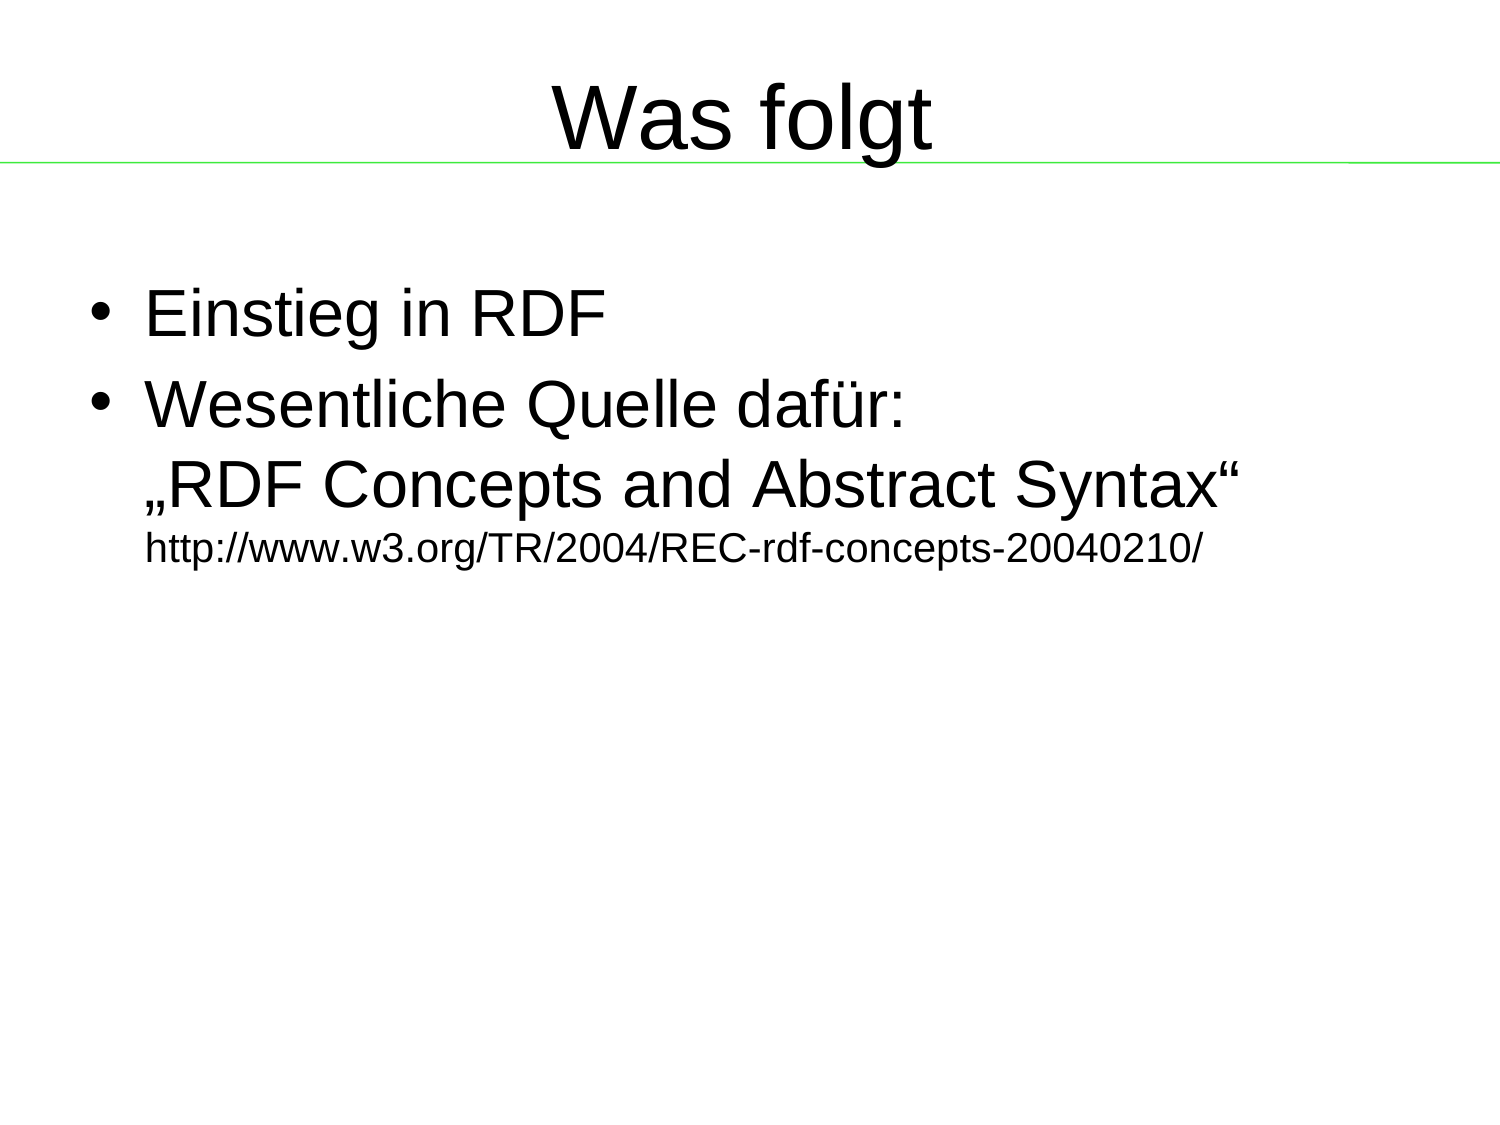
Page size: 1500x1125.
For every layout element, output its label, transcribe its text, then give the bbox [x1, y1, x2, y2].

title Was folgt [67, 19, 1418, 207]
list Einstieg in RDF Wesentliche Quelle dafür: „RDF Concepts and Abstract Syntax“ http://www.w3.org/TR/2004/REC-rdf-concepts-20040210/ [75, 262, 1426, 1006]
